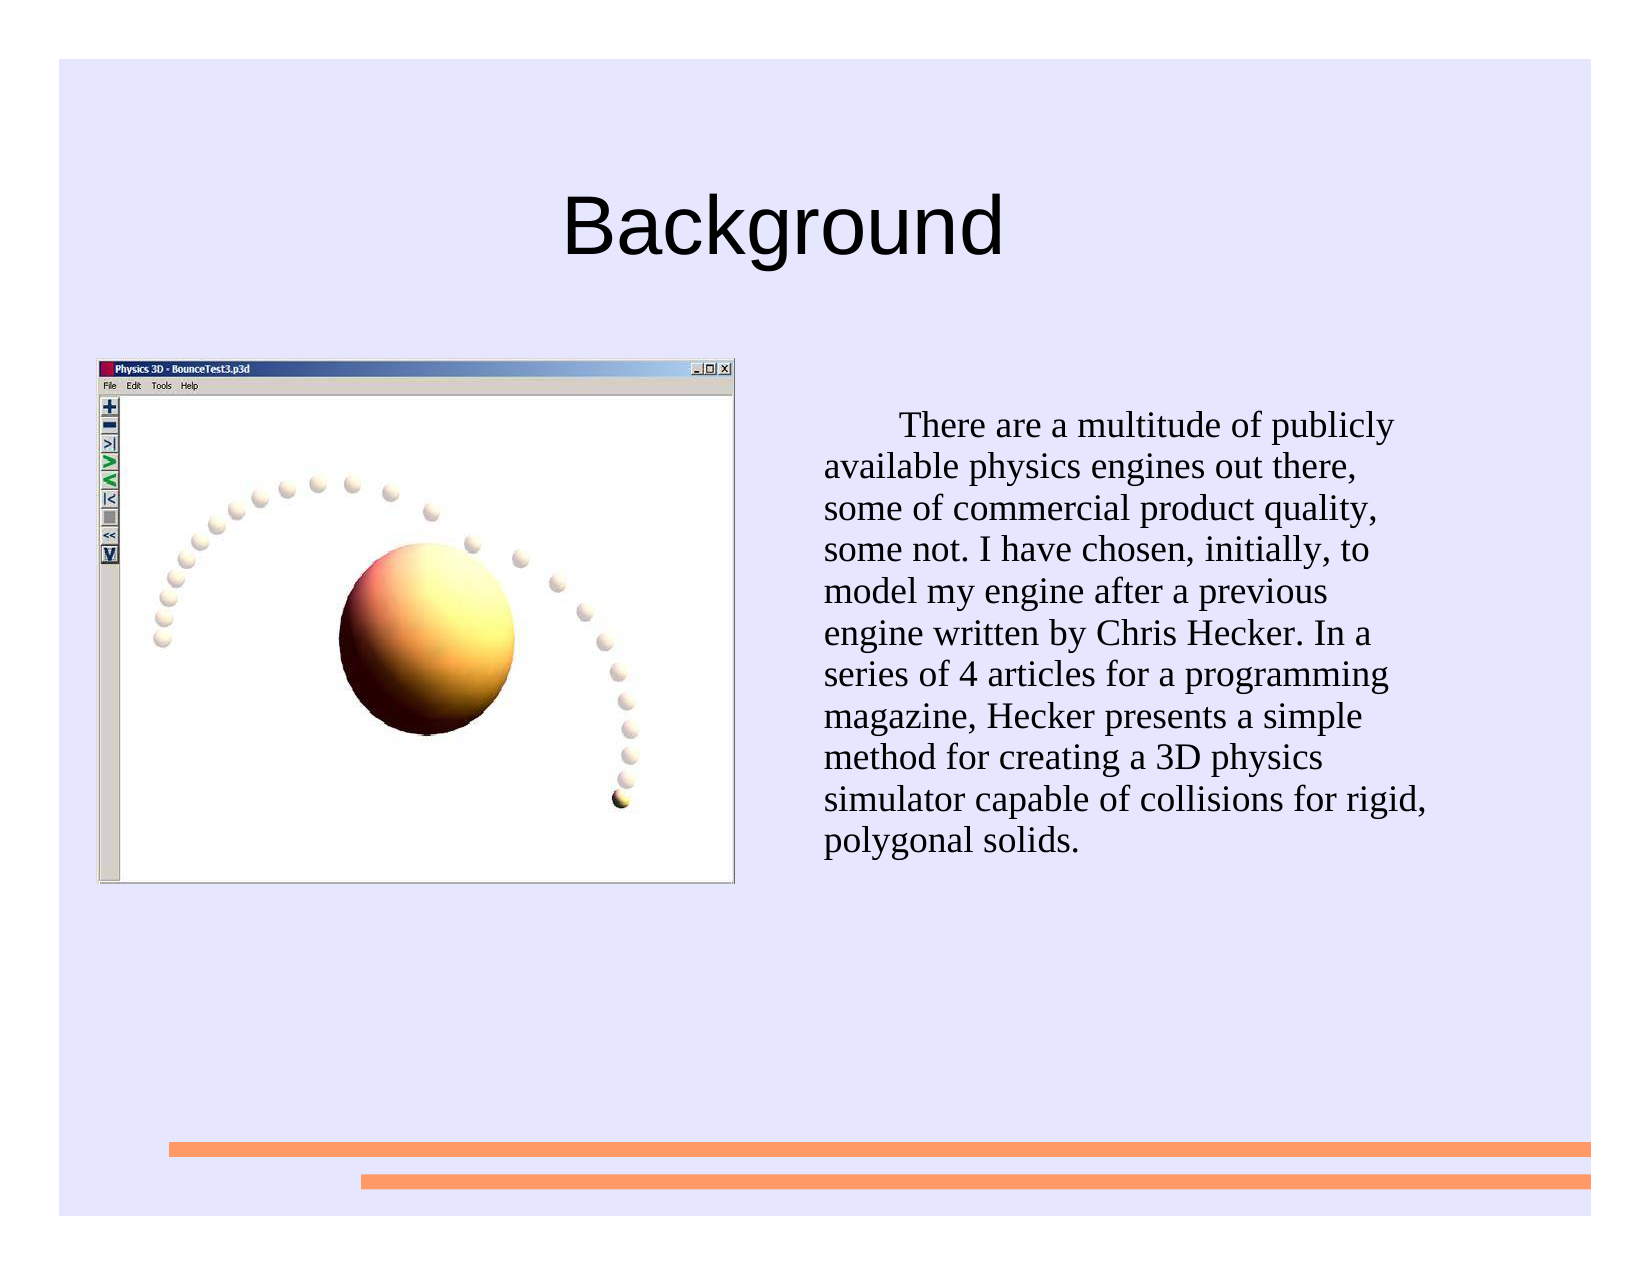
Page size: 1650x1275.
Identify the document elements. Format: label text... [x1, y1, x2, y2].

text_box There are a multitude of publicly available physics engines out there, some of commercial product quality, some not. I have chosen, initially, to model my engine after a previous engine written by Chris Hecker. In a series of 4 articles for a programming magazine, Hecker presents a simple method for creating a 3D physics simulator capable of collisions for rigid, polygonal solids. [809, 396, 1447, 911]
text_box Background [546, 171, 1035, 280]
picture [96, 358, 735, 885]
